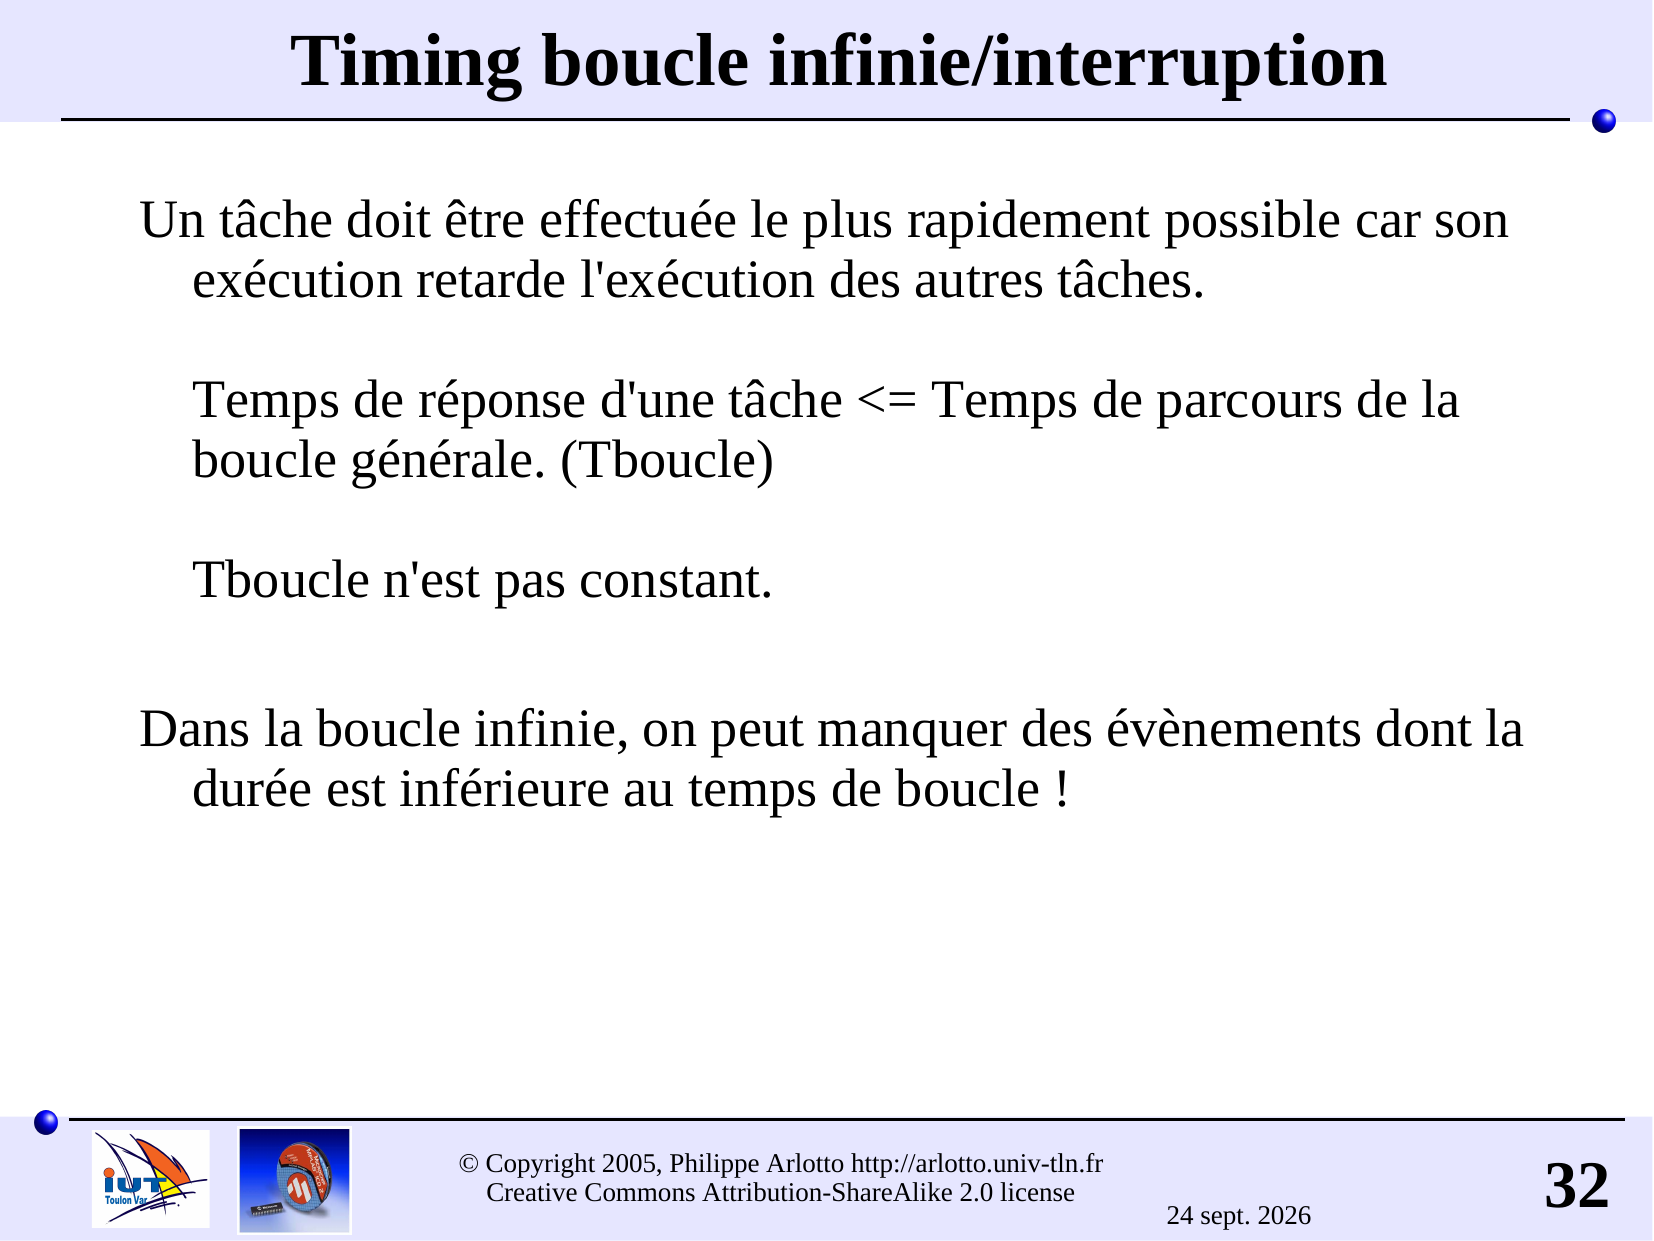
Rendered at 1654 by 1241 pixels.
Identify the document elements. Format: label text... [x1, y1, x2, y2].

title Timing boucle infinie/interruption [95, 14, 1585, 107]
picture [237, 1126, 352, 1235]
list Un tâche doit être effectuée le plus rapidement possible car son exécution retarde l'exécution des autres tâches. Temps de réponse d'une tâche <= Temps de parcours de la boucle générale. (Tboucle) Tboucle n'est pas constant. Dans la boucle infinie, on peut manquer des évènements dont la durée est inférieure au temps de boucle ! [121, 188, 1534, 1039]
